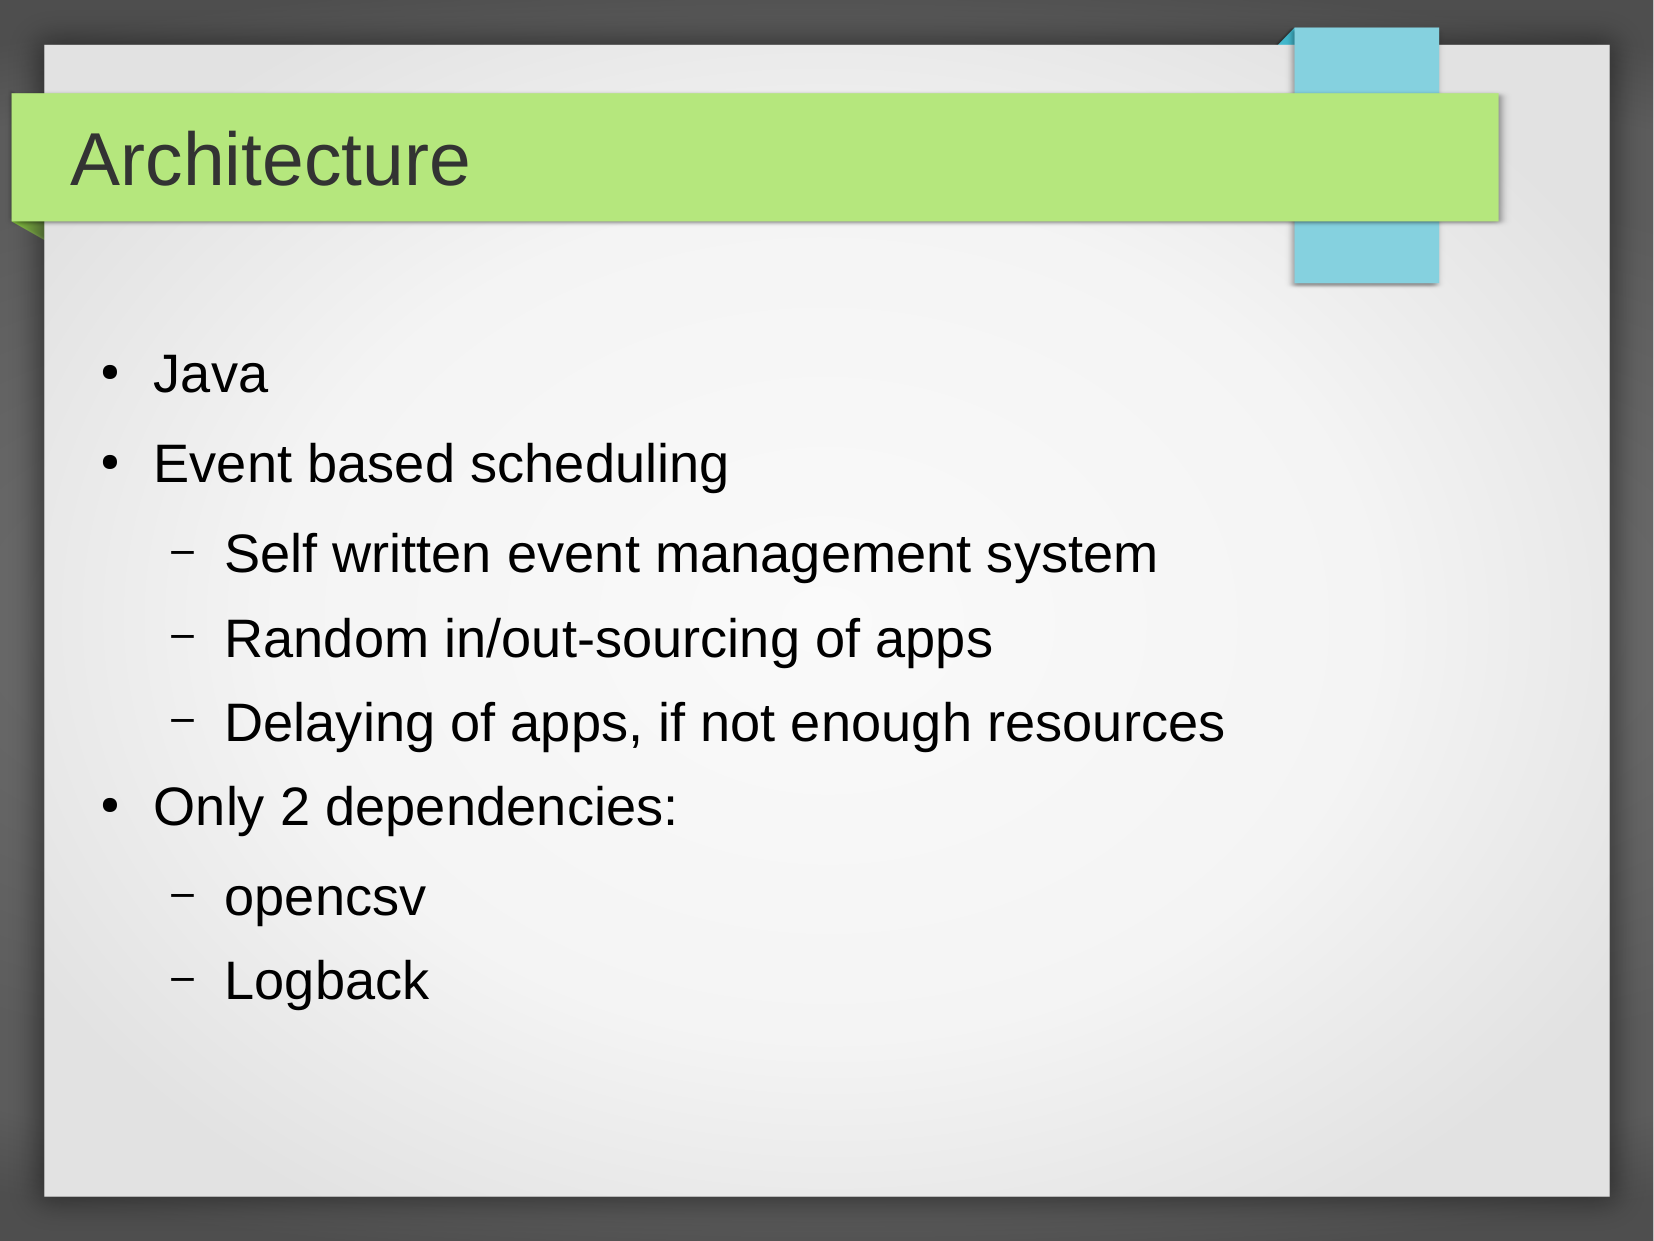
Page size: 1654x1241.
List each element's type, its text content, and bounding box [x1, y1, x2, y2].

title Architecture [70, 106, 1229, 213]
picture [0, 0, 1654, 1241]
list Java Event based scheduling Self written event management system Random in/out-sourcing of apps Delaying of apps, if not enough resources Only 2 dependencies: opencsv Logback [82, 343, 1538, 1063]
